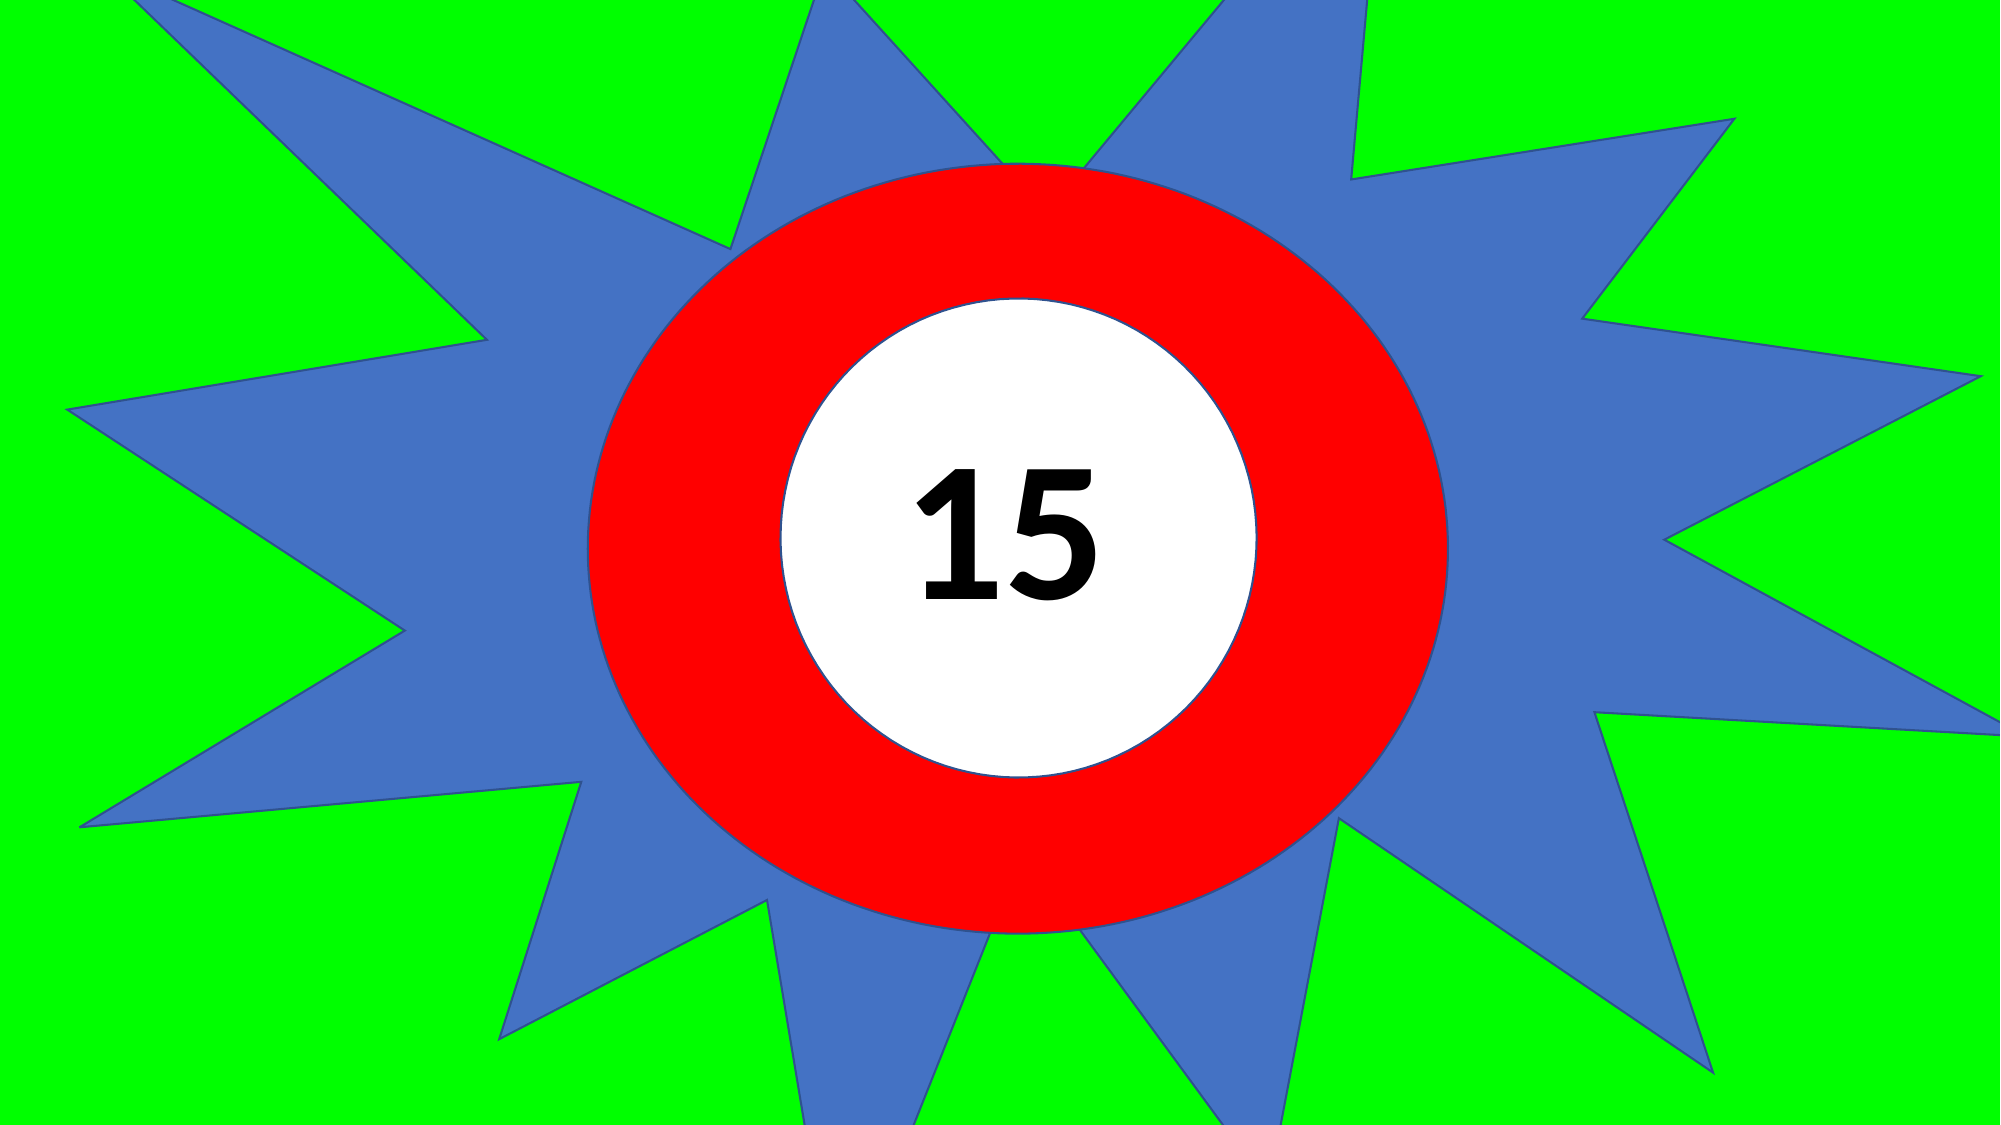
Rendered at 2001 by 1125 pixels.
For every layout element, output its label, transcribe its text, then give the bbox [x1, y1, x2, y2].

text_box [67, 0, 2000, 1125]
text_box 15 [888, 391, 1206, 650]
